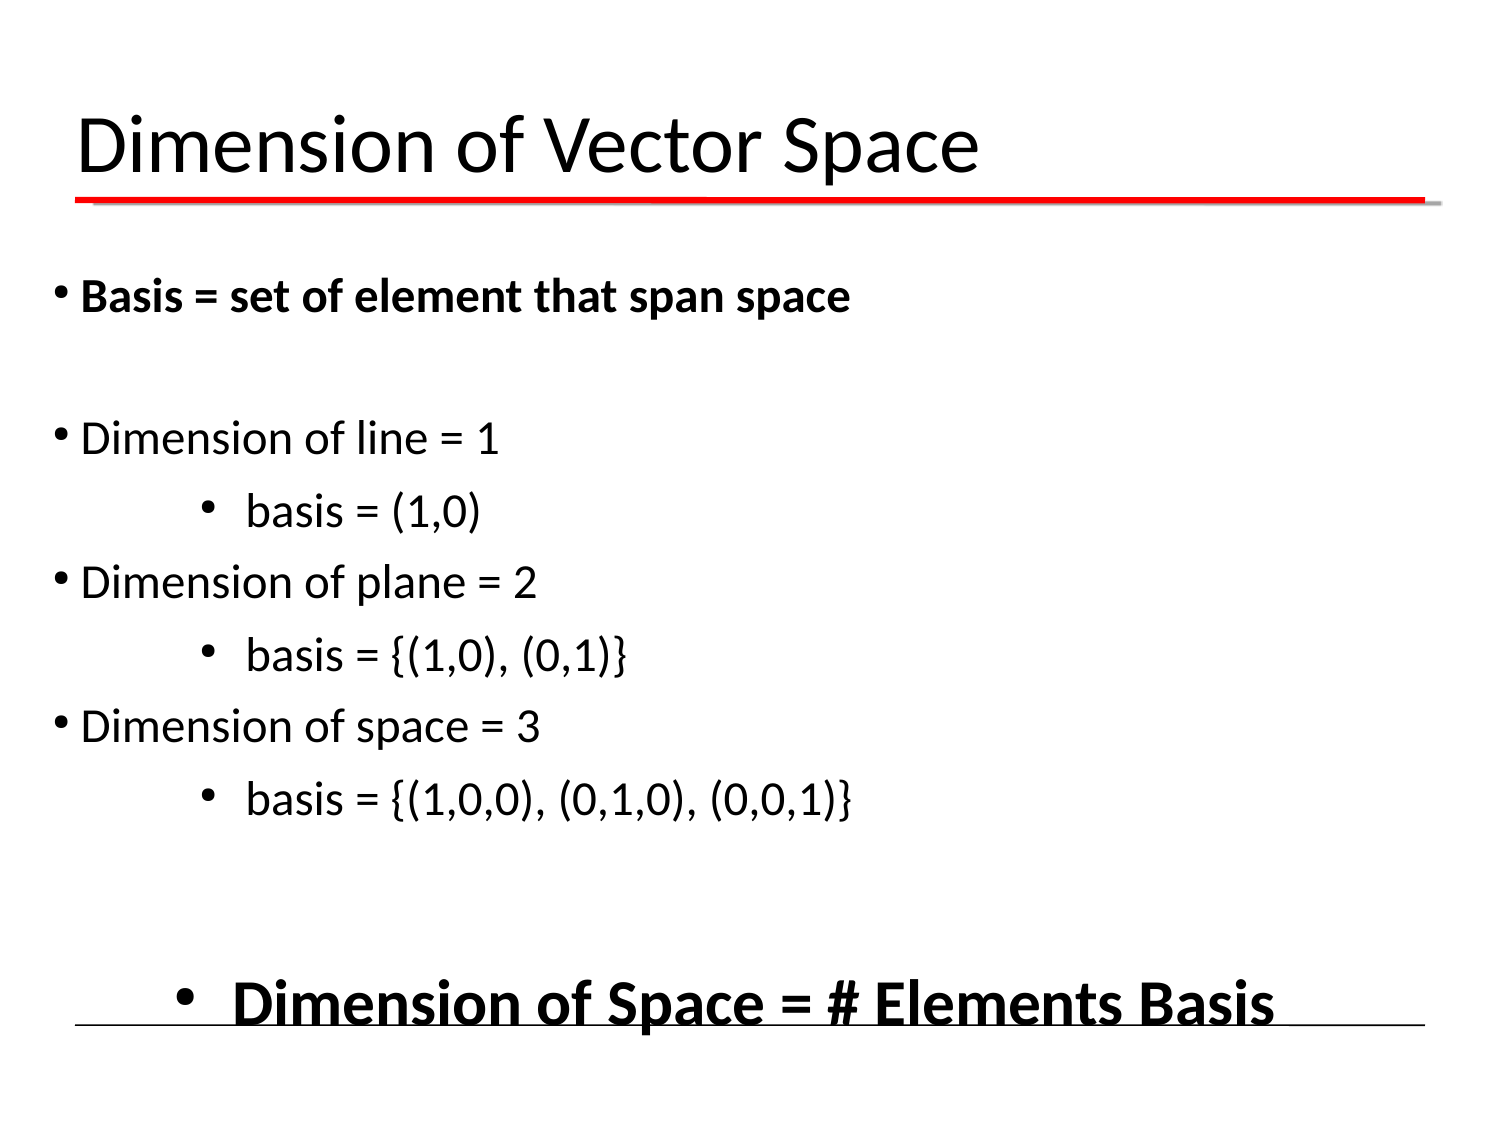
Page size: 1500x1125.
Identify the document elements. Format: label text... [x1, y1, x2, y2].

list Basis = set of element that span space Dimension of line = 1 basis = (1,0) Dimension of plane = 2 basis = {(1,0), (0,1)} Dimension of space = 3 basis = {(1,0,0), (0,1,0), (0,0,1)} Dimension of Space = # Elements Basis [37, 185, 1463, 1051]
title Dimension of Vector Space [61, 45, 1487, 233]
